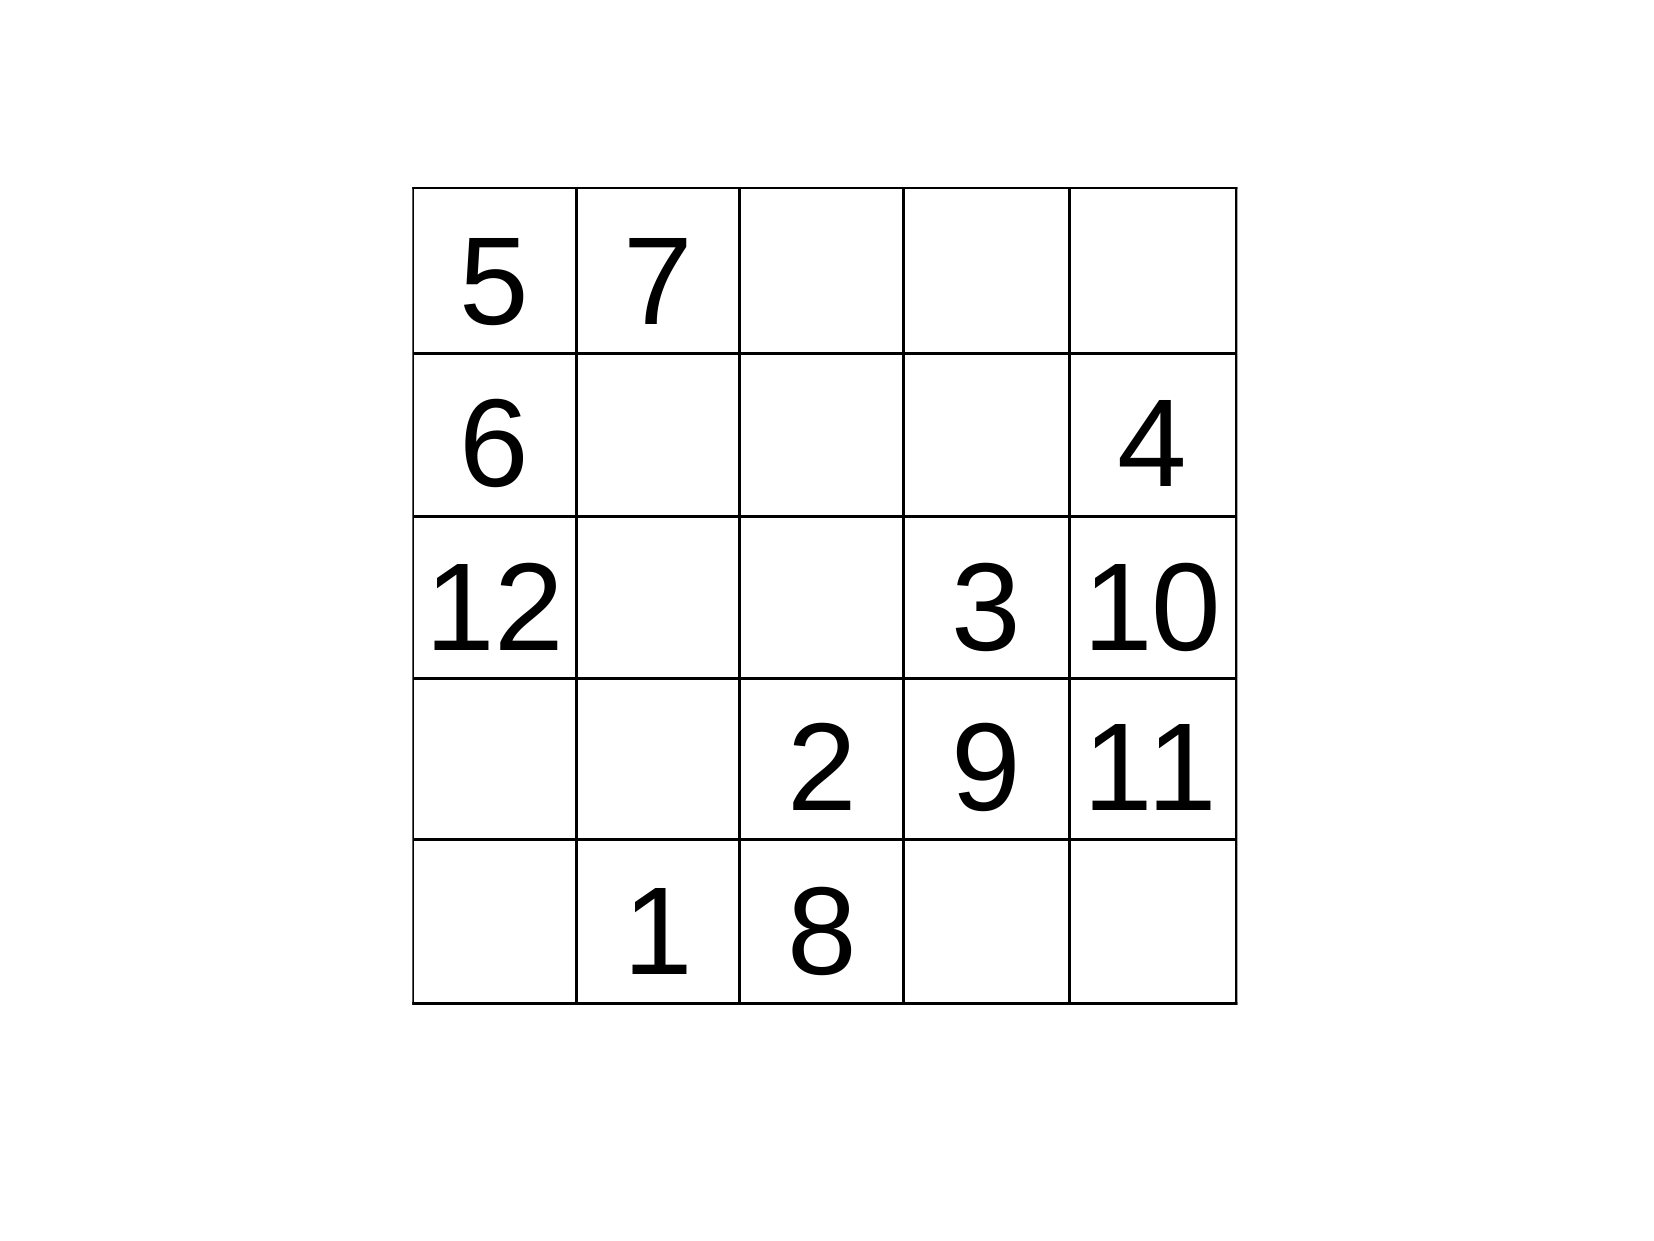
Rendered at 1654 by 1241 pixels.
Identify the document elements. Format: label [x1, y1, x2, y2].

chart [412, 187, 1238, 1032]
